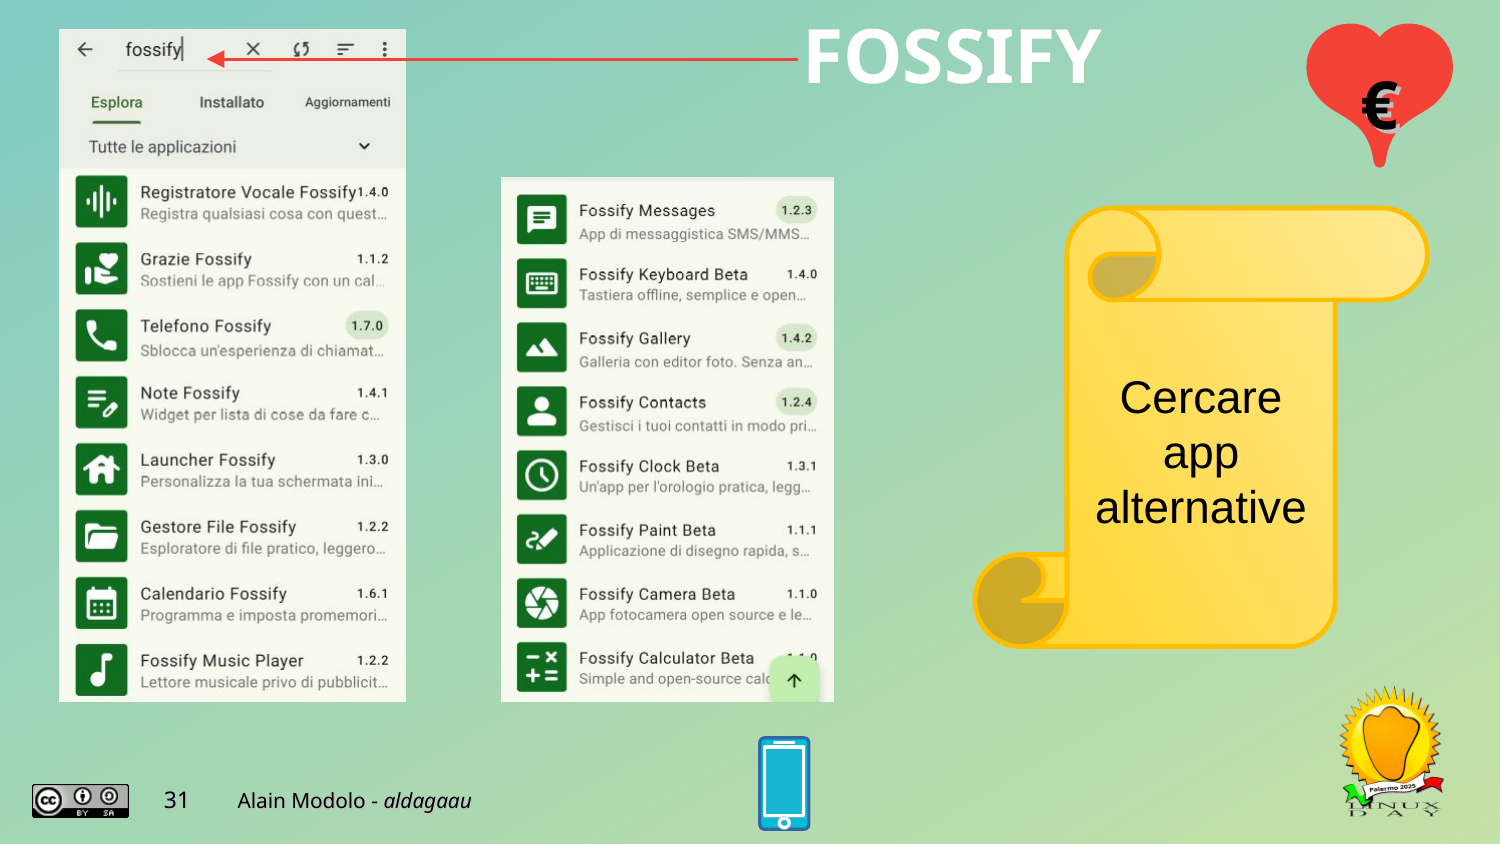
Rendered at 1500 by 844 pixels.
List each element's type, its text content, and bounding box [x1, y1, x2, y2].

text_box € [1347, 112, 1389, 162]
picture [501, 177, 834, 702]
picture [1233, 670, 1500, 844]
text_box Cercare app alternative [1026, 207, 1428, 647]
picture [32, 784, 129, 818]
text_box [759, 737, 809, 830]
text_box € [1380, 29, 1447, 124]
title FOSSIFY [501, 0, 1403, 112]
picture [59, 29, 406, 702]
